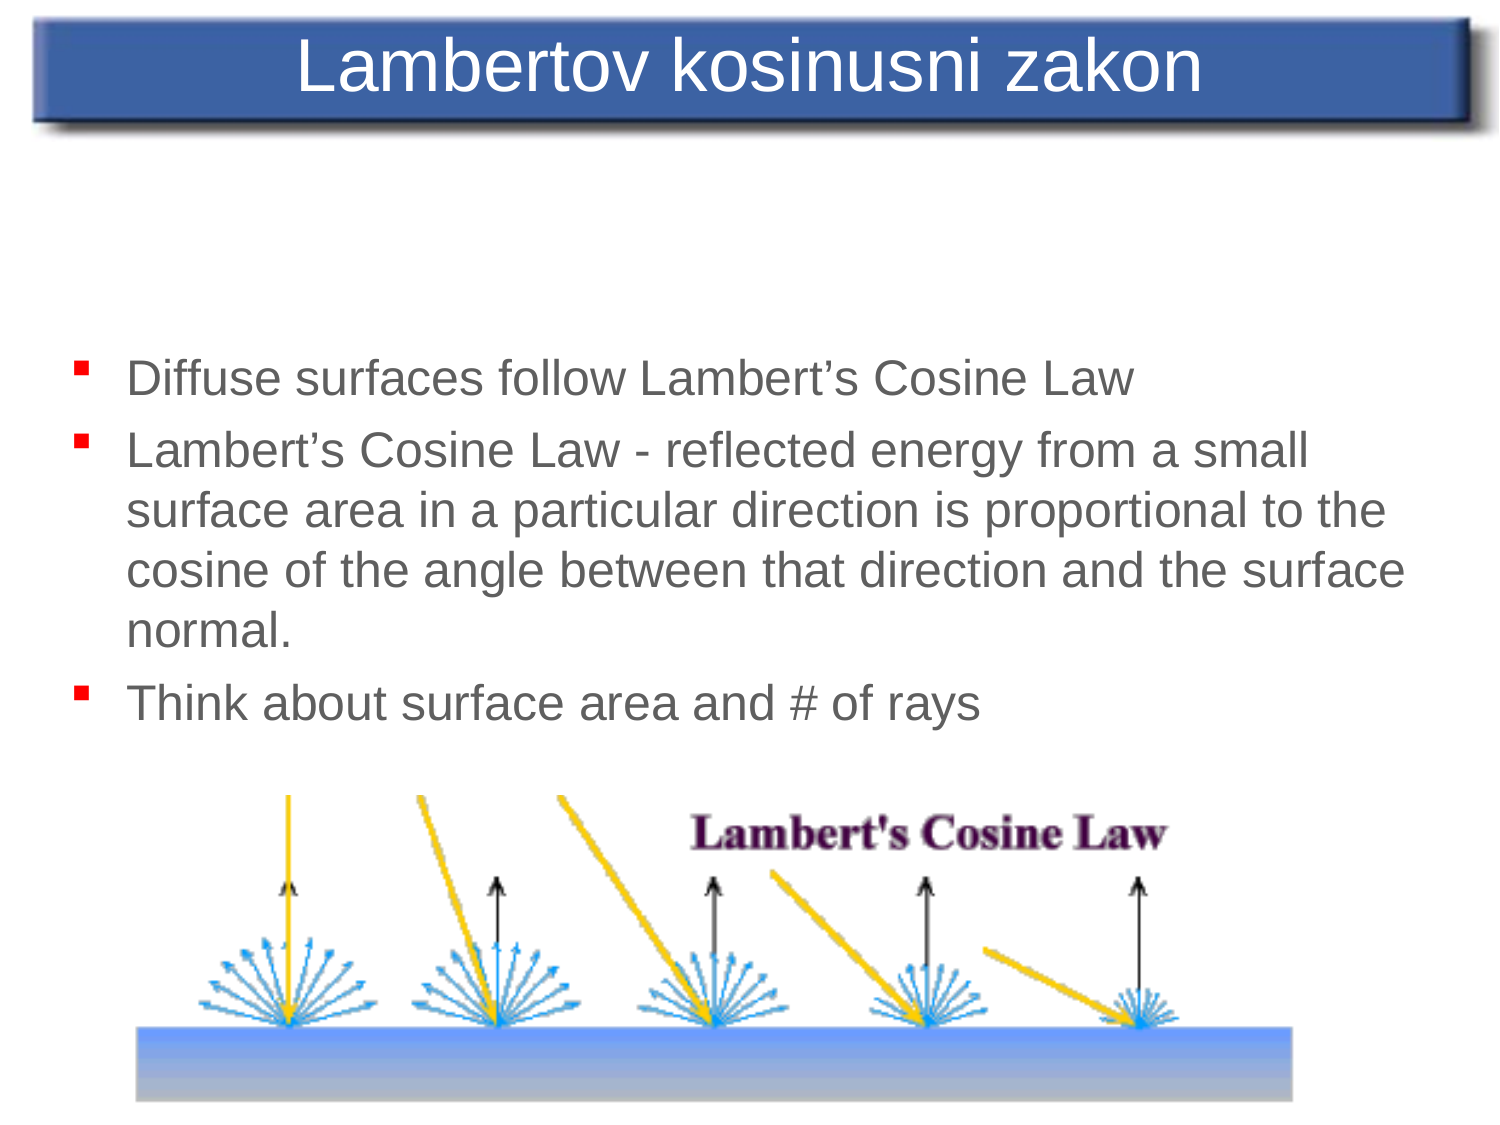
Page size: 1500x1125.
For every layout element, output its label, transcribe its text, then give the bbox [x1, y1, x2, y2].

list Diffuse surfaces follow Lambert’s Cosine Law Lambert’s Cosine Law - reflected energy from a small surface area in a particular direction is proportional to the cosine of the angle between that direction and the surface normal. Think about surface area and # of rays [55, 337, 1438, 1013]
title Lambertov kosinusni zakon [0, 0, 1500, 115]
picture [134, 795, 1296, 1105]
picture [31, 115, 1499, 142]
